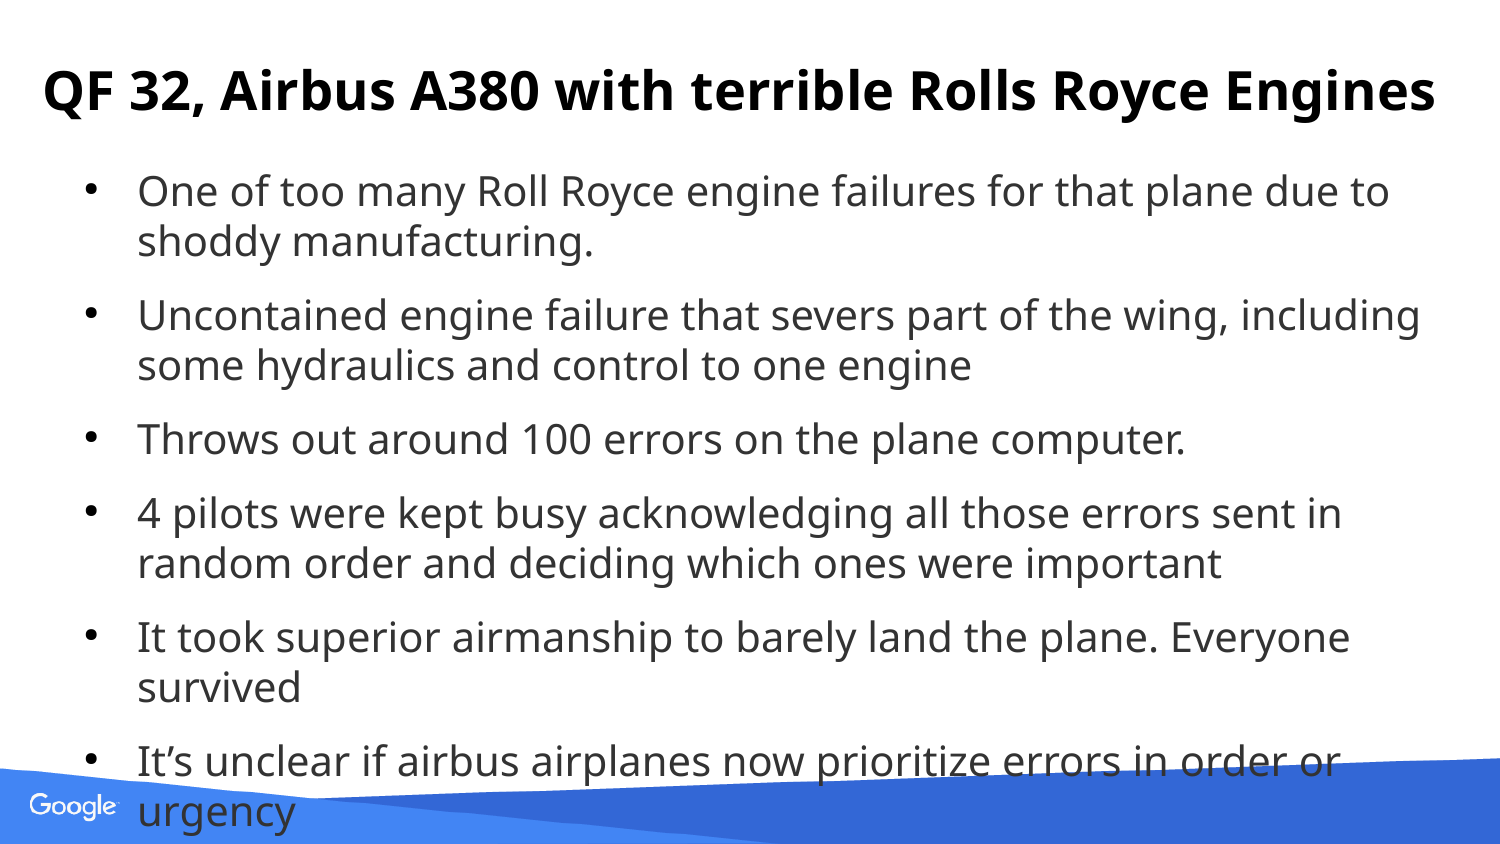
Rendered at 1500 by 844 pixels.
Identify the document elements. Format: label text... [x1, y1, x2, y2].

picture [0, 0, 1500, 844]
list One of too many Roll Royce engine failures for that plane due to shoddy manufacturing. Uncontained engine failure that severs part of the wing, including some hydraulics and control to one engine Throws out around 100 errors on the plane computer. 4 pilots were kept busy acknowledging all those errors sent in random order and deciding which ones were important It took superior airmanship to barely land the plane. Everyone survived It’s unclear if airbus airplanes now prioritize errors in order or urgency [51, 166, 1456, 751]
text_box QF 32, Airbus A380 with terrible Rolls Royce Engines [27, 41, 1478, 166]
